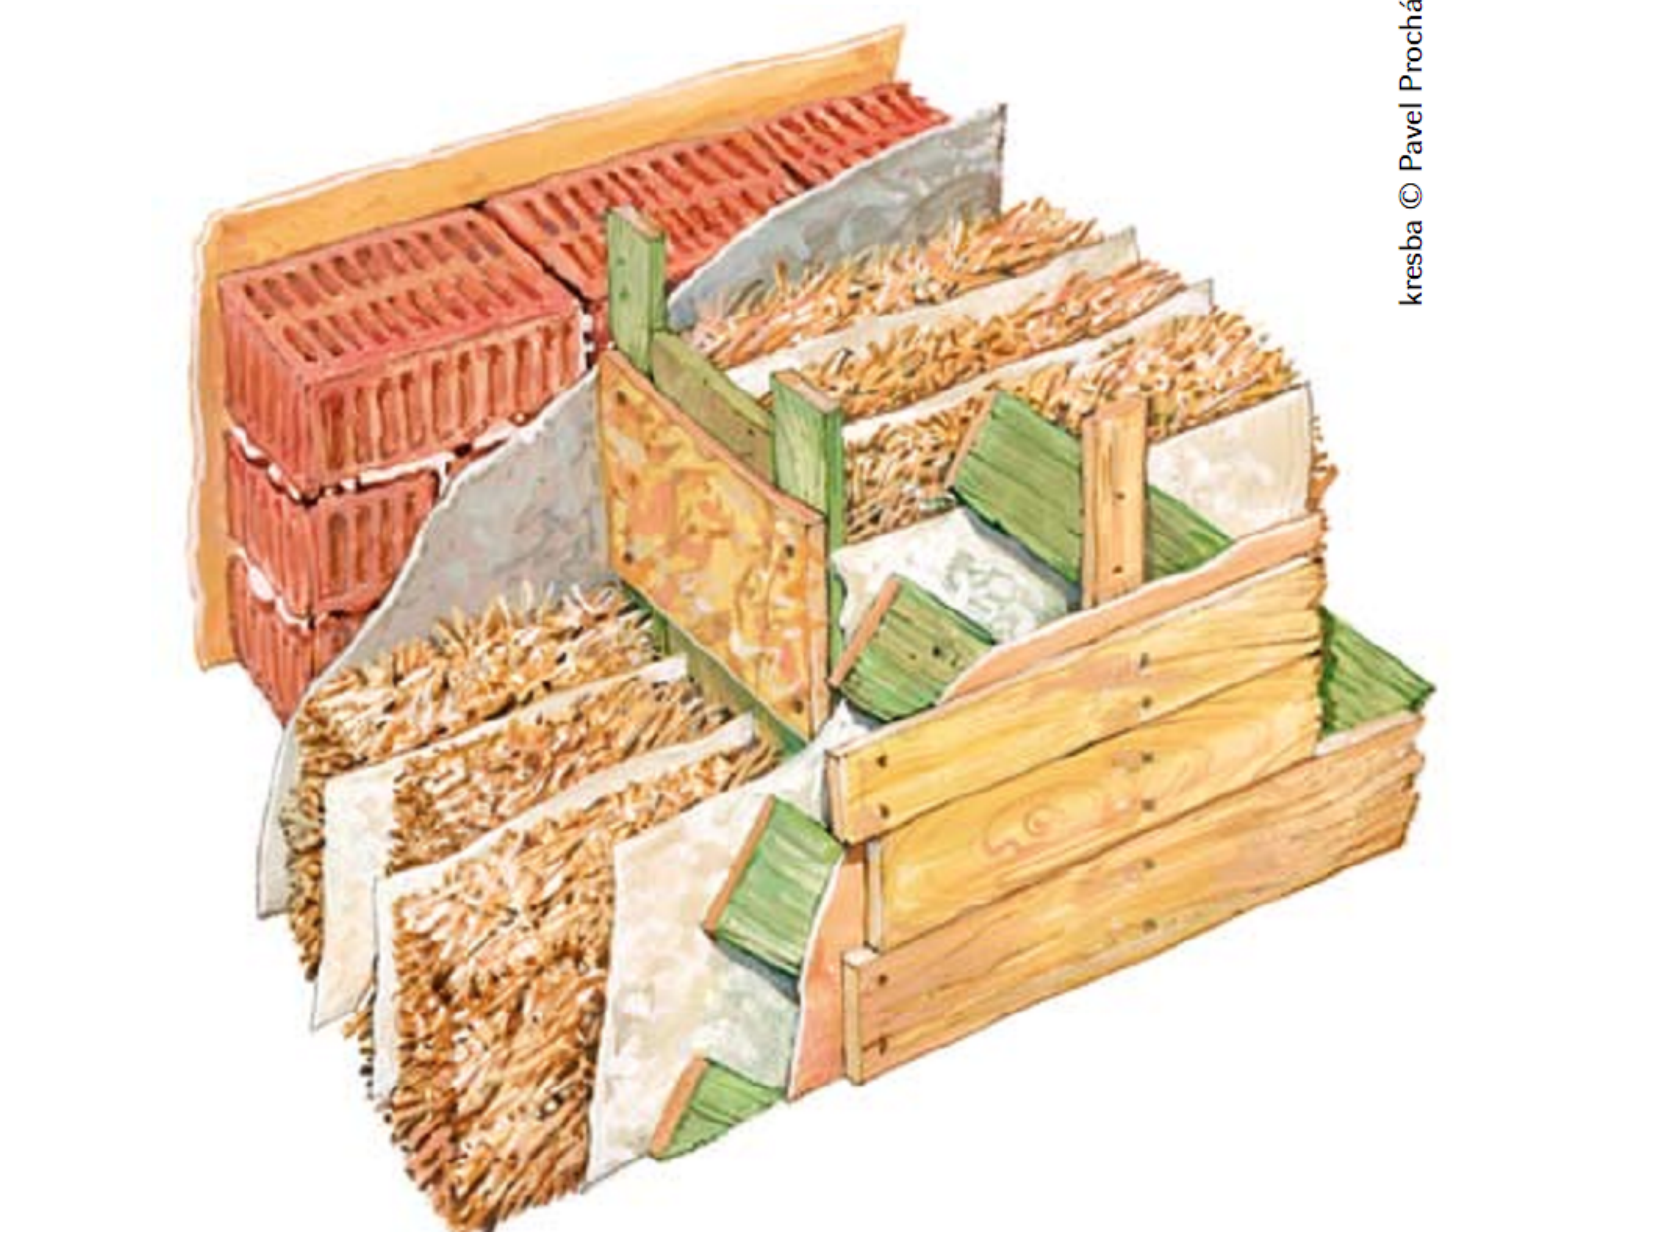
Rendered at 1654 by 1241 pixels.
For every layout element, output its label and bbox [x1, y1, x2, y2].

picture [147, 0, 1497, 1232]
